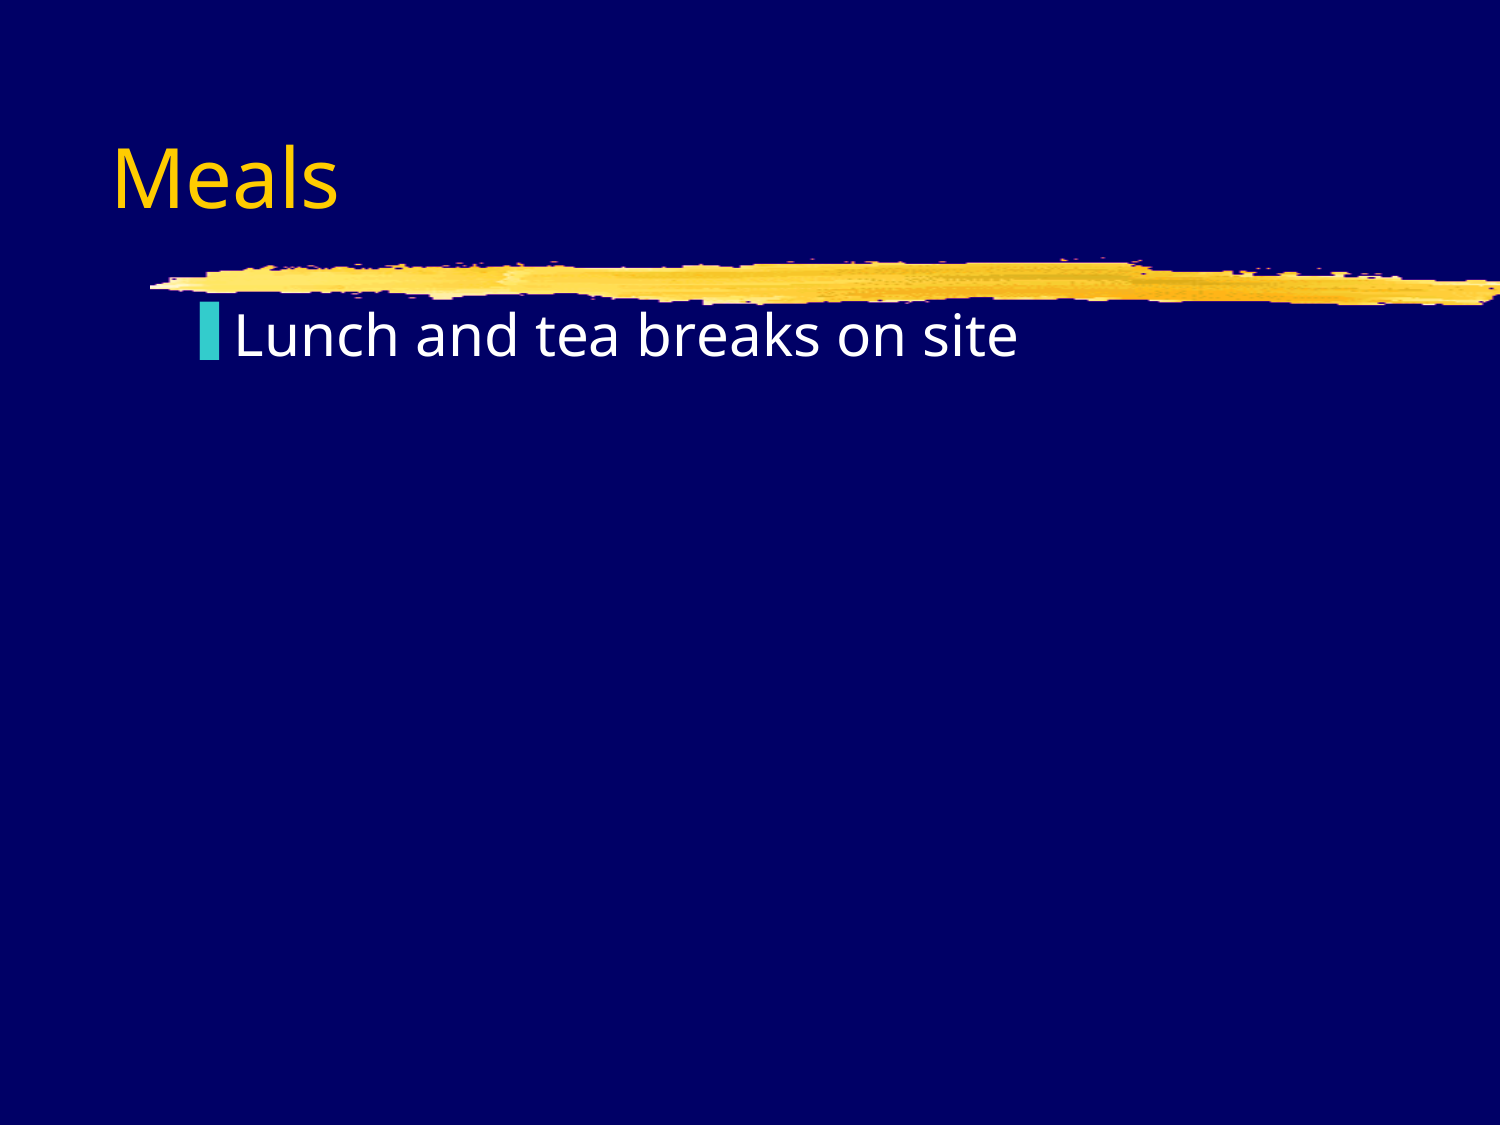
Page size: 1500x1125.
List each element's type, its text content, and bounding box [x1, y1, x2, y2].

title Meals [110, 78, 1391, 297]
picture [150, 252, 1500, 316]
list Lunch and tea breaks on site [110, 312, 1391, 1118]
